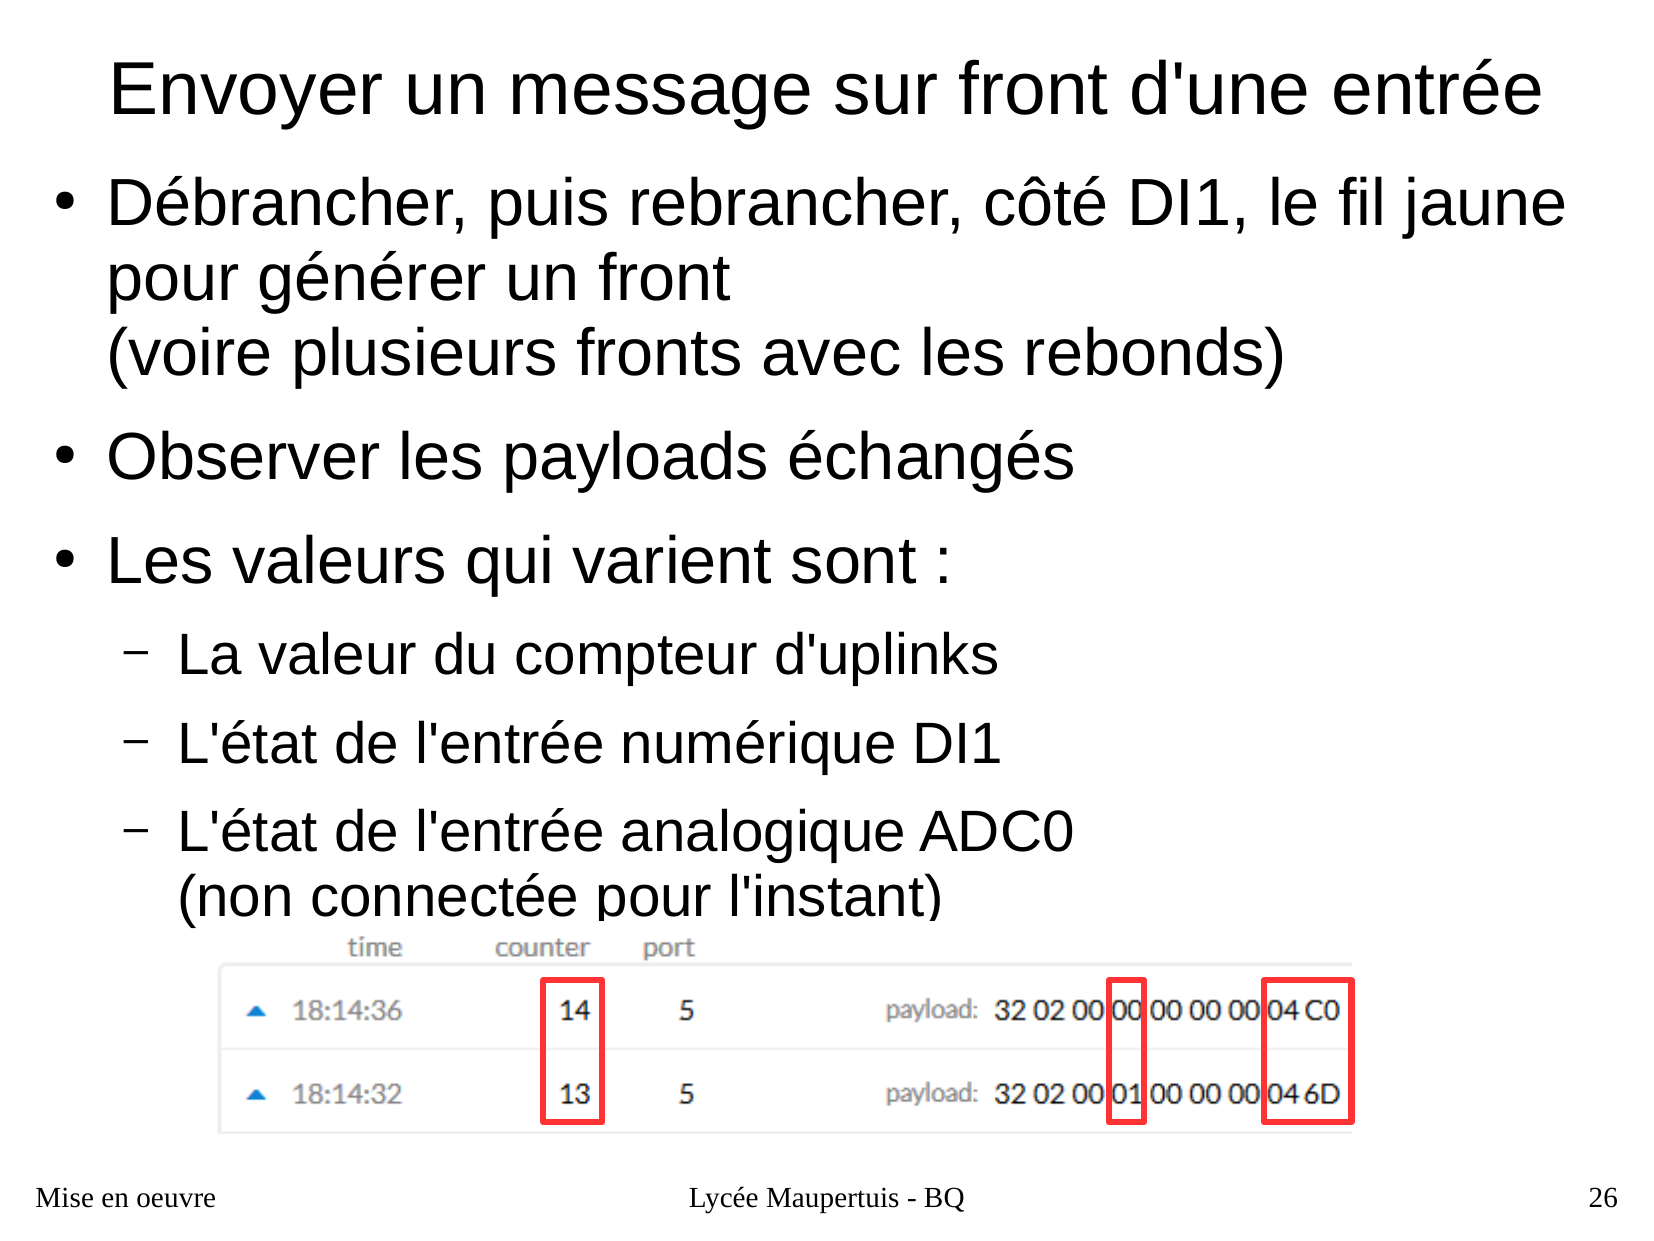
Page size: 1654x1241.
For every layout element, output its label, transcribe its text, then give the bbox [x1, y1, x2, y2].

title Envoyer un message sur front d'une entrée [35, 35, 1619, 142]
list Débrancher, puis rebrancher, côté DI1, le fil jaune pour générer un front (voire plusieurs fronts avec les rebonds) Observer les payloads échangés Les valeurs qui varient sont : La valeur du compteur d'uplinks L'état de l'entrée numérique DI1 L'état de l'entrée analogique ADC0 (non connectée pour l'instant) [35, 165, 1619, 1170]
picture [1267, 983, 1348, 1119]
picture [212, 921, 1352, 1134]
